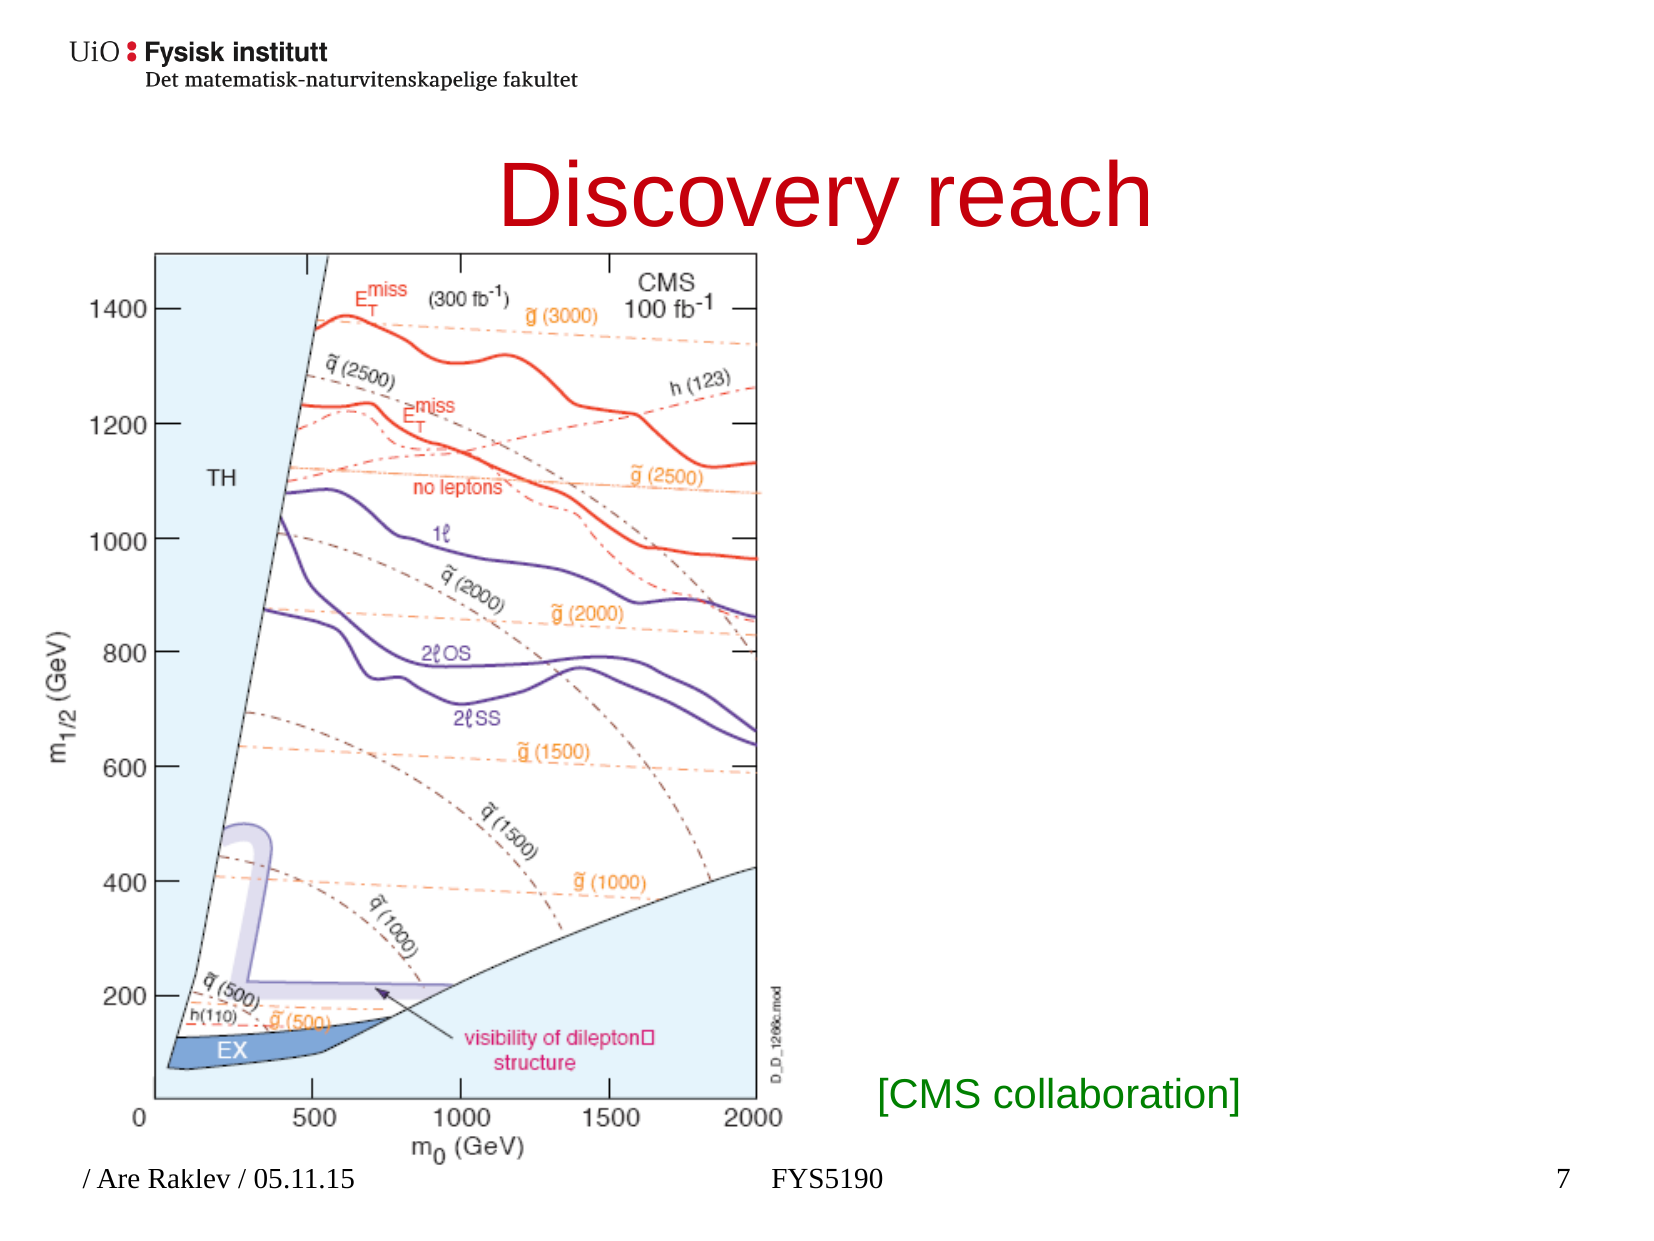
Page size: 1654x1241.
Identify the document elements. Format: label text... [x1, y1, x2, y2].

title Discovery reach [82, 90, 1571, 298]
picture [68, 37, 581, 93]
picture [31, 220, 790, 1169]
text_box [CMS collaboration] [862, 1059, 1257, 1126]
